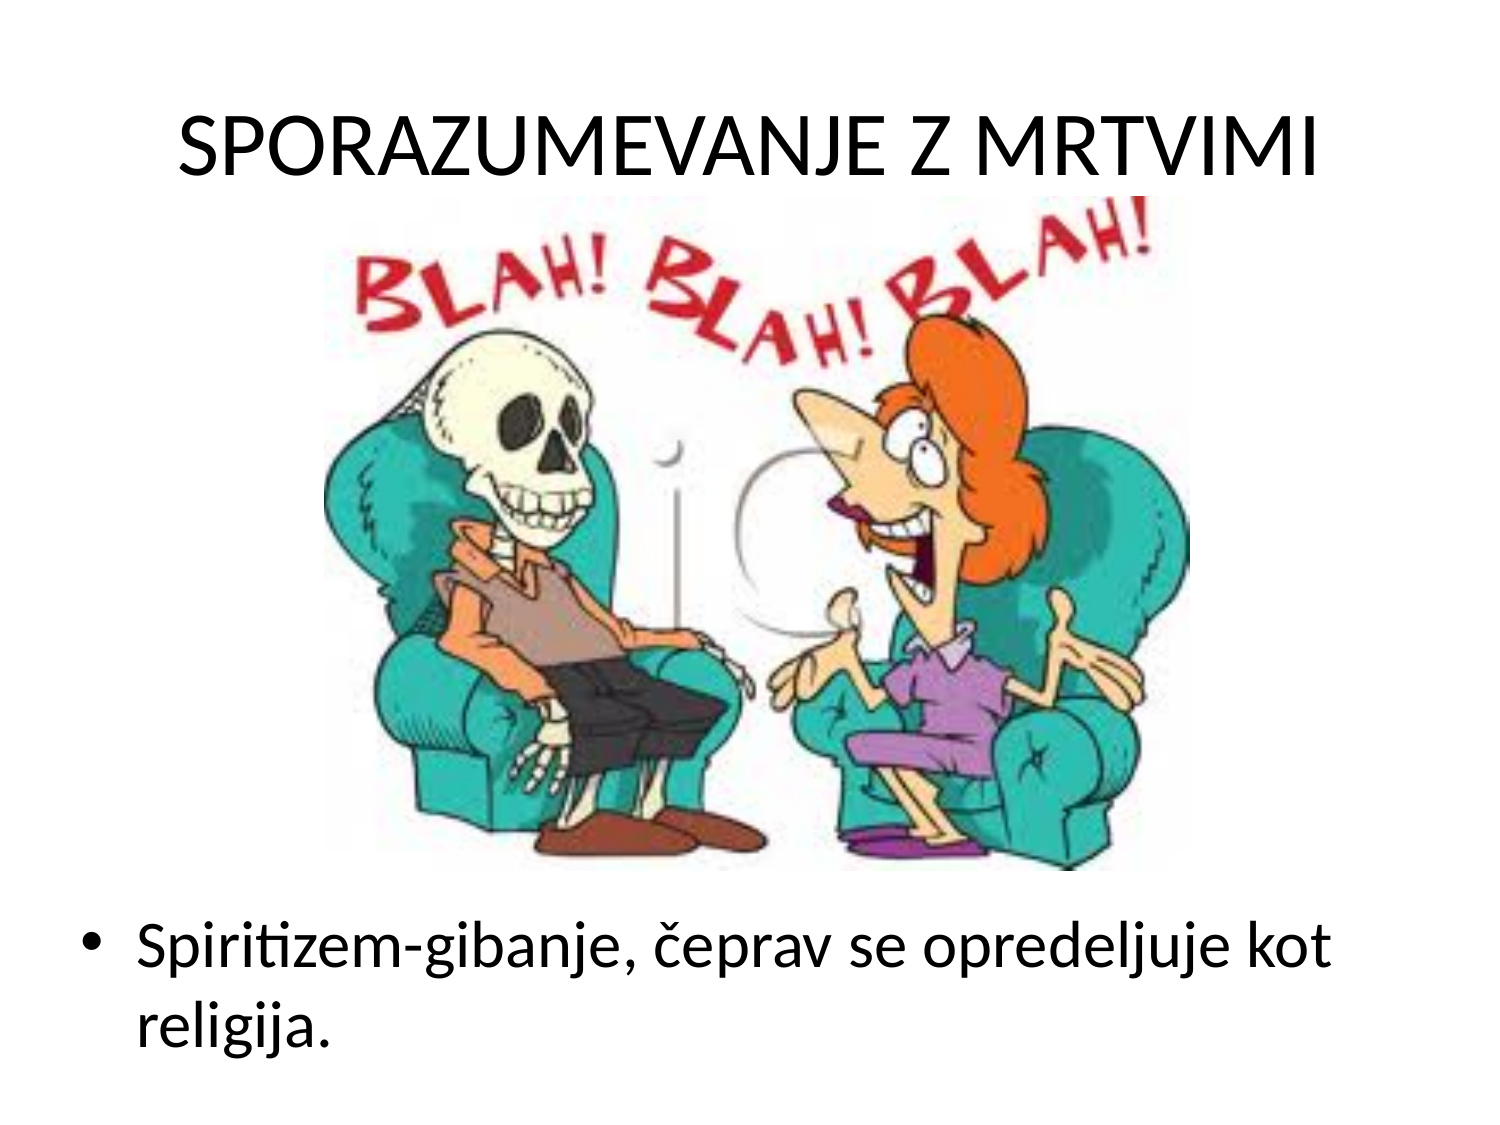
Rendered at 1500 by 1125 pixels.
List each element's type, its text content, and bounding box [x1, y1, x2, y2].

title SPORAZUMEVANJE Z MRTVIMI [75, 45, 1425, 233]
picture [324, 196, 1190, 871]
list Spiritizem-gibanje, čeprav se opredeljuje kot religija. [64, 893, 1415, 1075]
